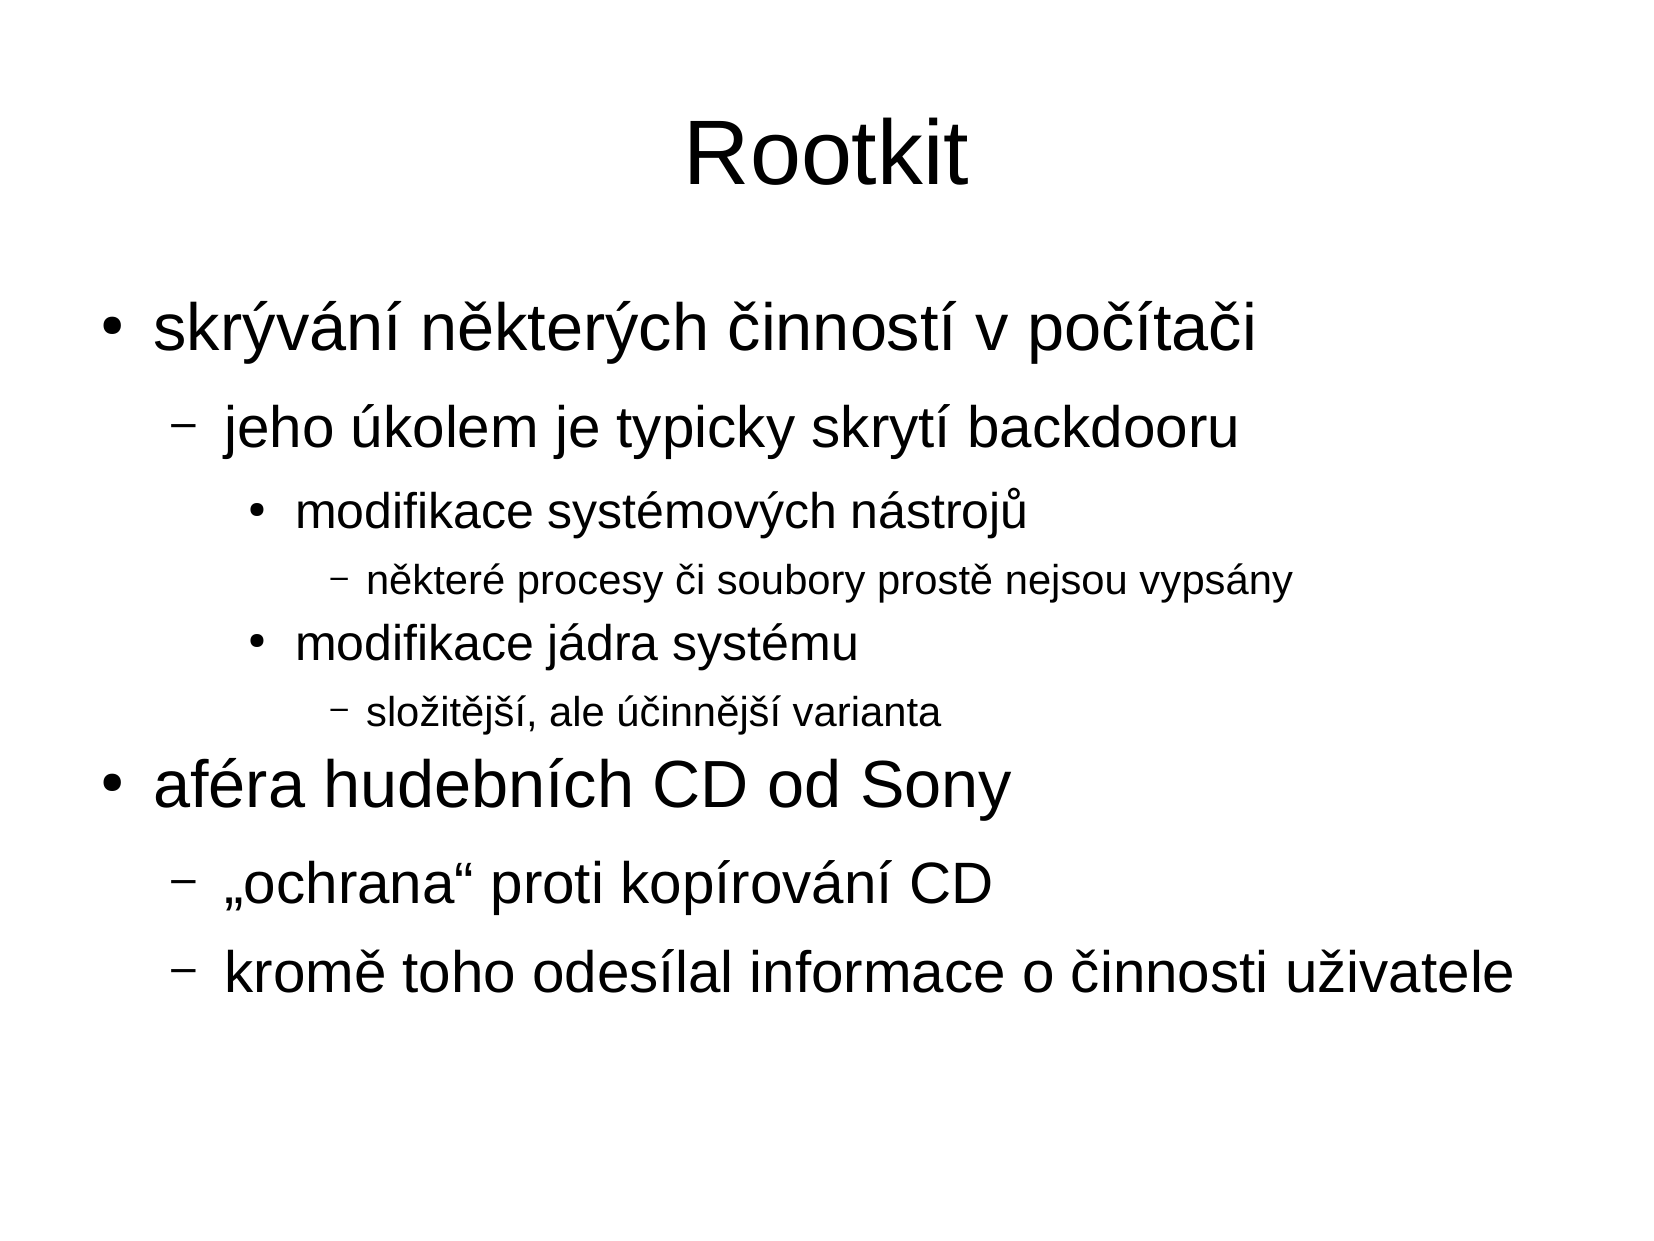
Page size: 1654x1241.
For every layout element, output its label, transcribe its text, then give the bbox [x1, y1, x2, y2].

title Rootkit [82, 49, 1571, 257]
list skrývání některých činností v počítači jeho úkolem je typicky skrytí backdooru modifikace systémových nástrojů některé procesy či soubory prostě nejsou vypsány modifikace jádra systému složitější, ale účinnější varianta aféra hudebních CD od Sony „ochrana“ proti kopírování CD kromě toho odesílal informace o činnosti uživatele [82, 290, 1571, 1109]
